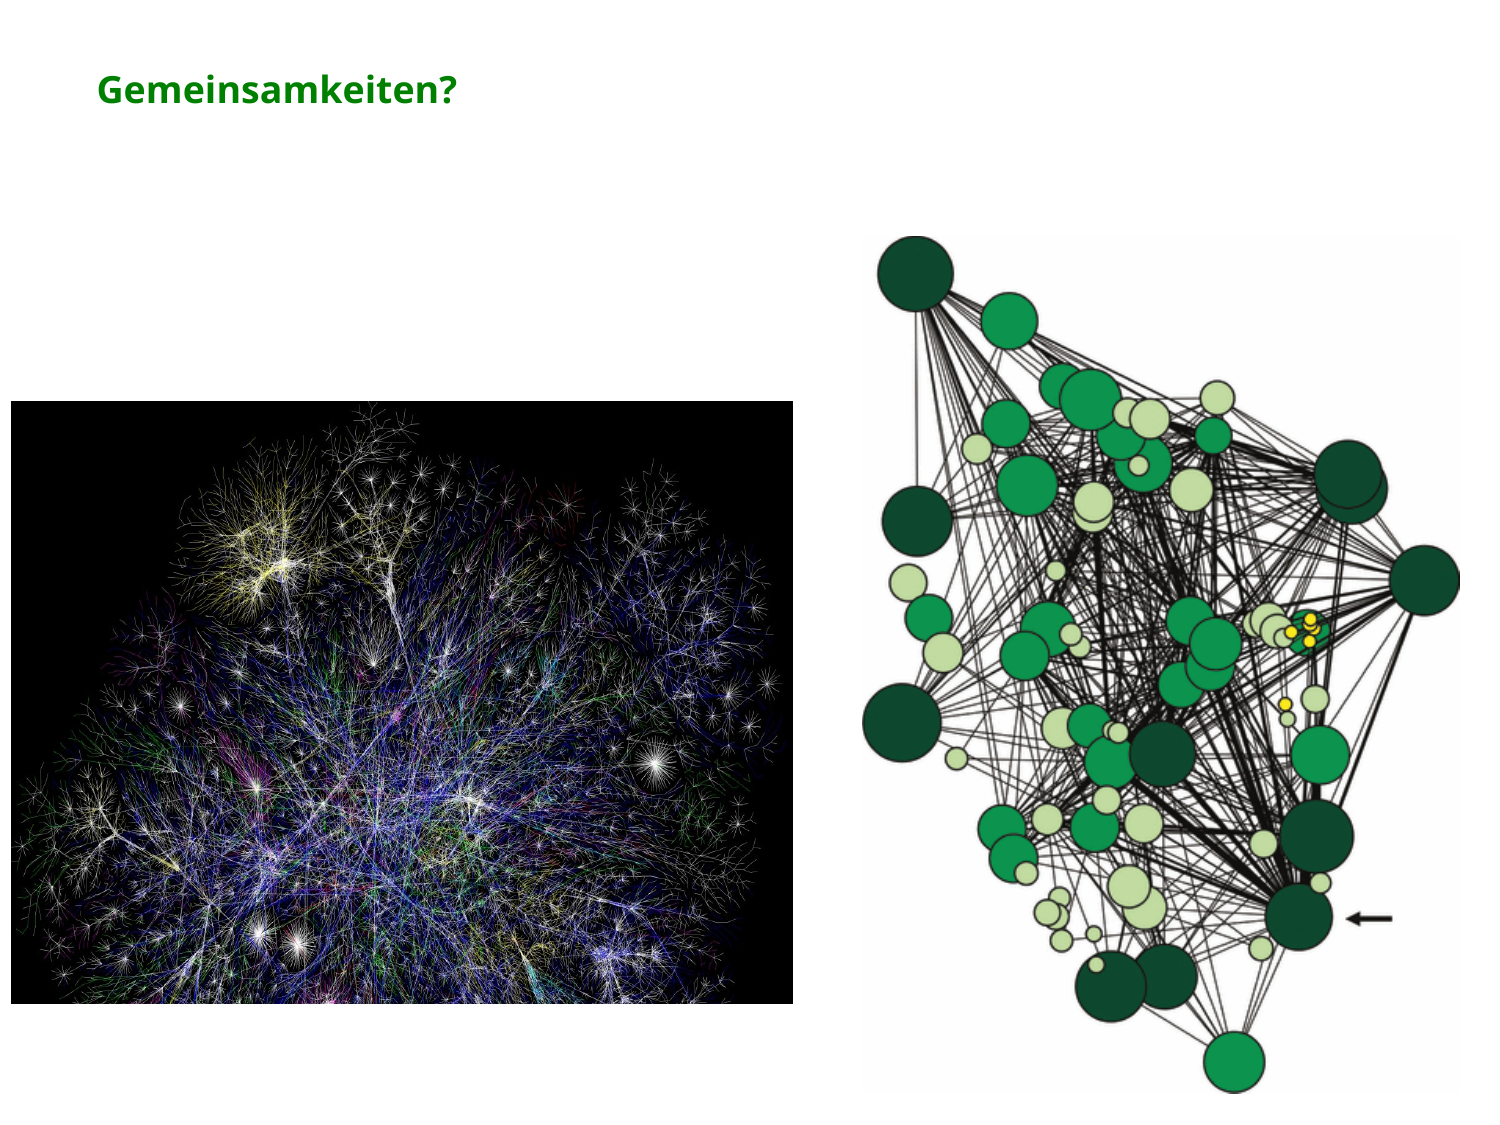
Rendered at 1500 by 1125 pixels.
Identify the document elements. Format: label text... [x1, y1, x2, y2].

picture [11, 401, 793, 1004]
picture [862, 236, 1460, 1094]
text_box Gemeinsamkeiten? [81, 58, 1407, 119]
